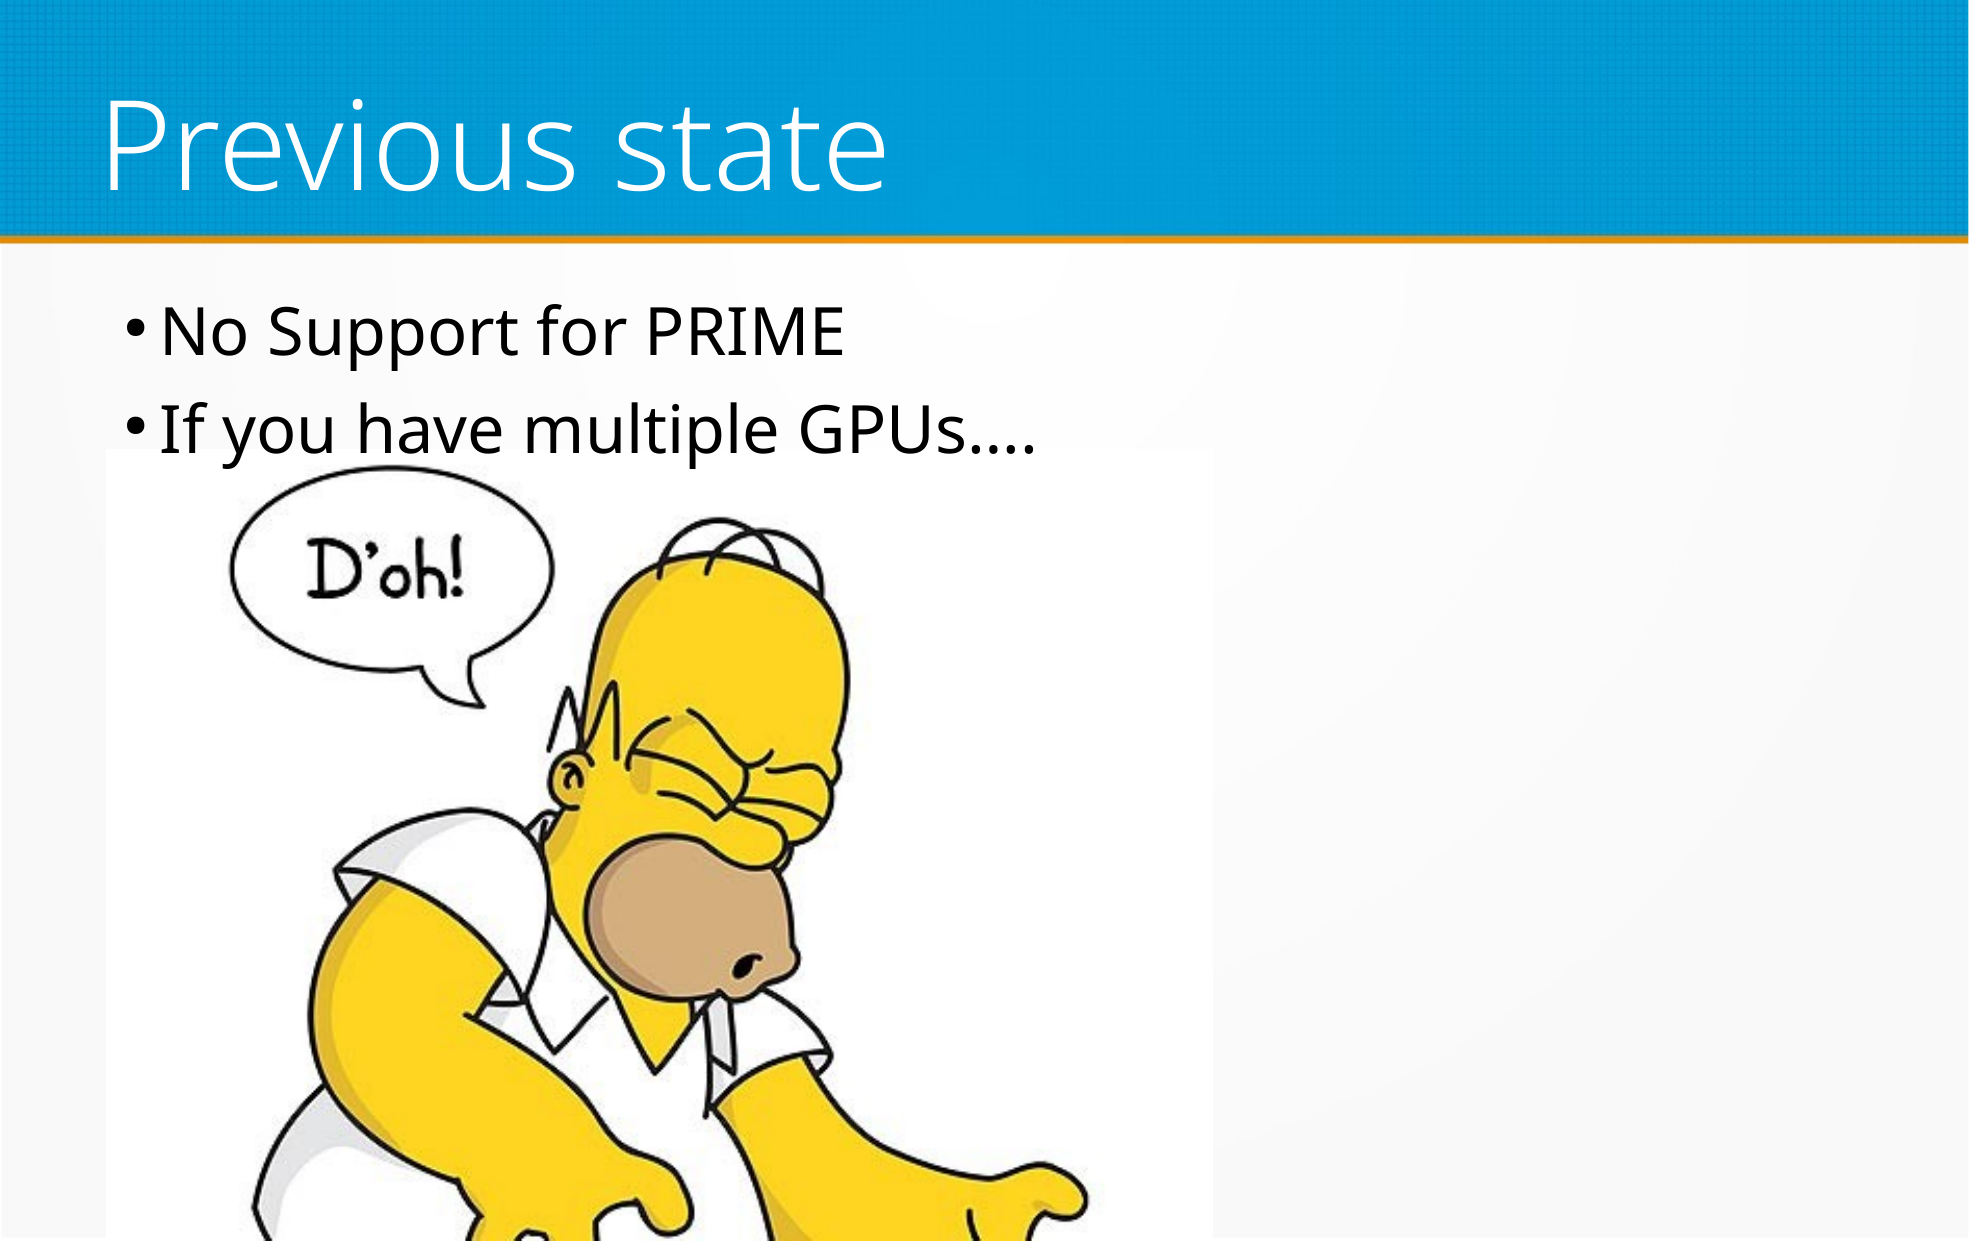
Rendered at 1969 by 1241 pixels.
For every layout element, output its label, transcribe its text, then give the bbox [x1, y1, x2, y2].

picture [0, 233, 1969, 1241]
text_box If you have multiple GPUs…. [118, 379, 1347, 476]
text_box No Support for PRIME [118, 281, 1347, 378]
title Previous state [98, 19, 1870, 227]
